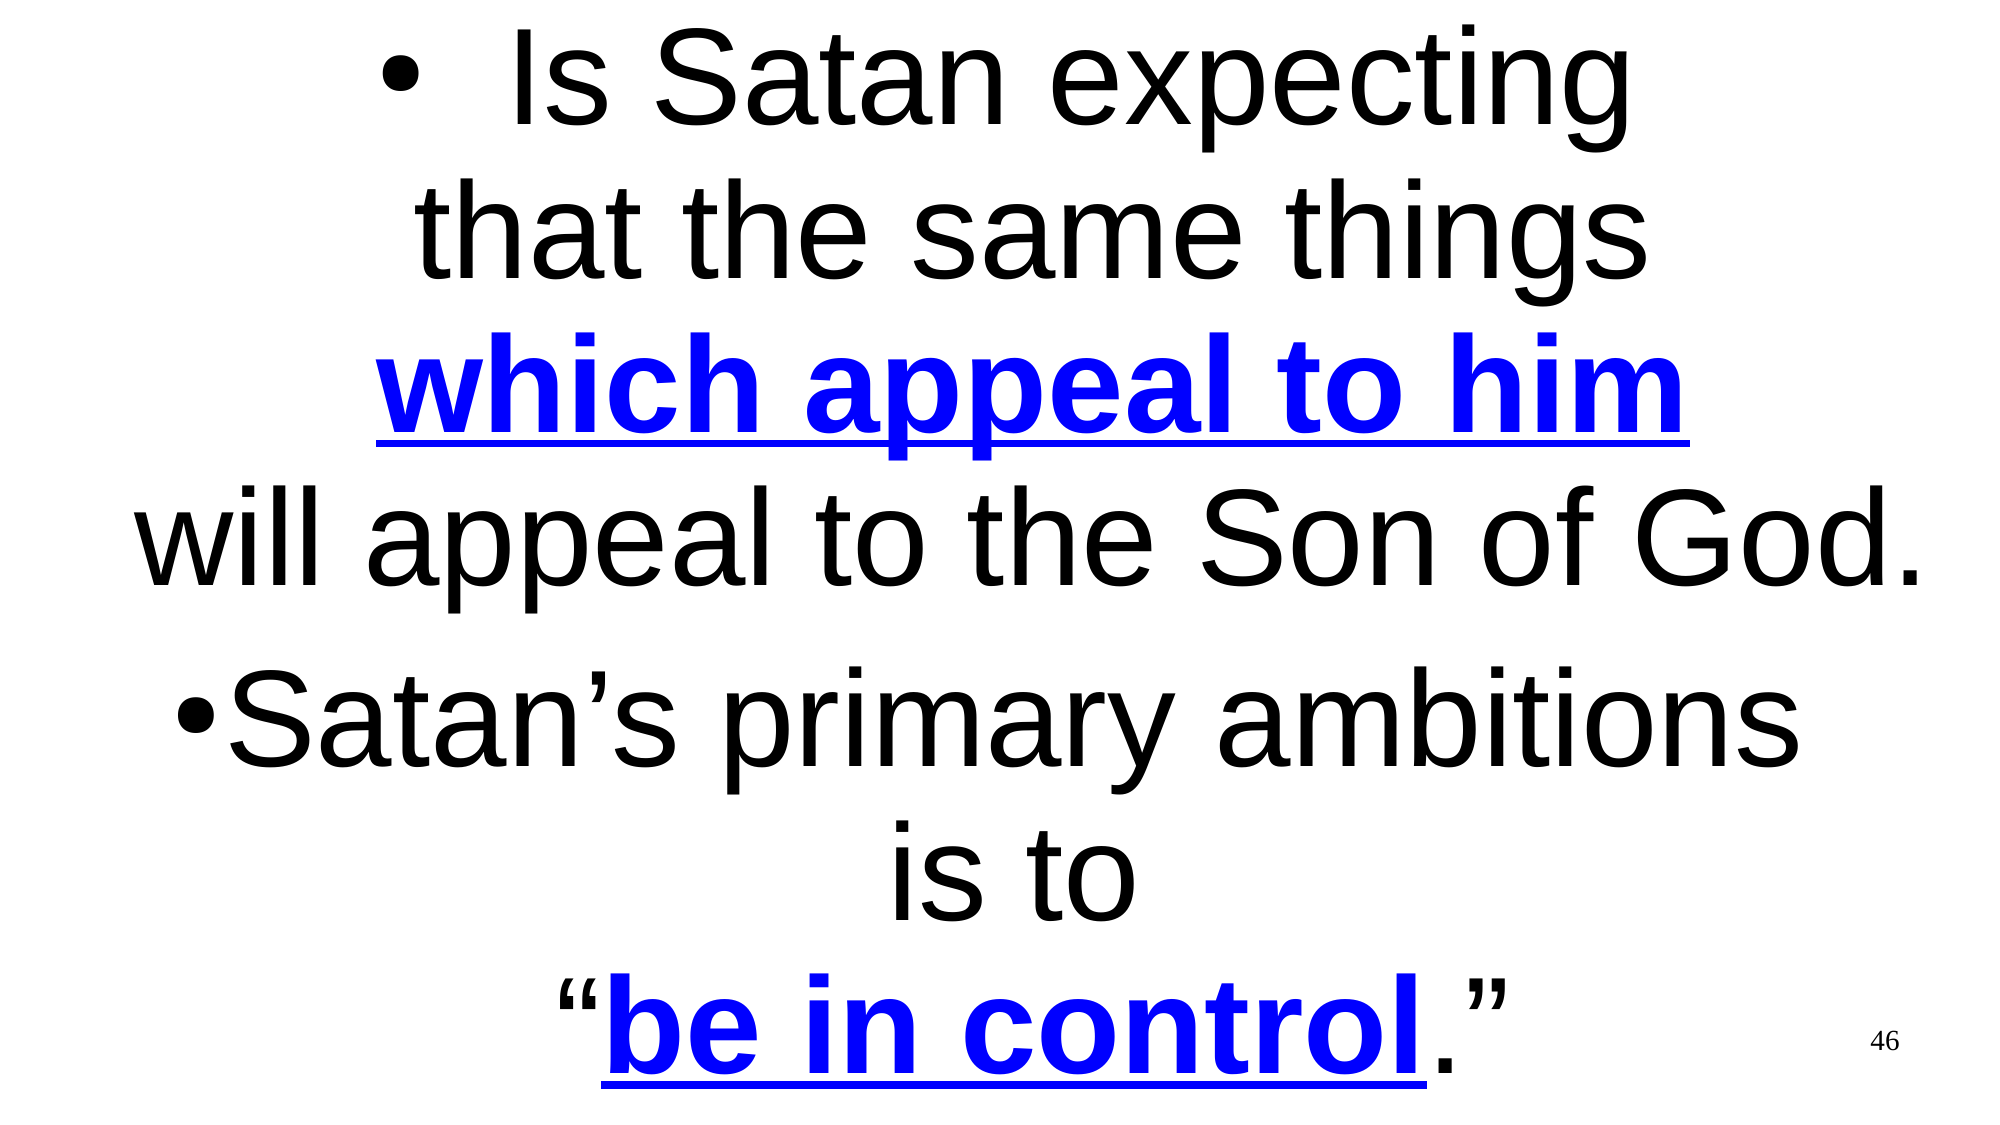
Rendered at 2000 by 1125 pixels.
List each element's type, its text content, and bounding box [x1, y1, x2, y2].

list Is Satan expecting that the same things which appeal to him will appeal to the Son of God. Satan’s primary ambitions is to “be in control.” [0, 0, 1996, 1123]
